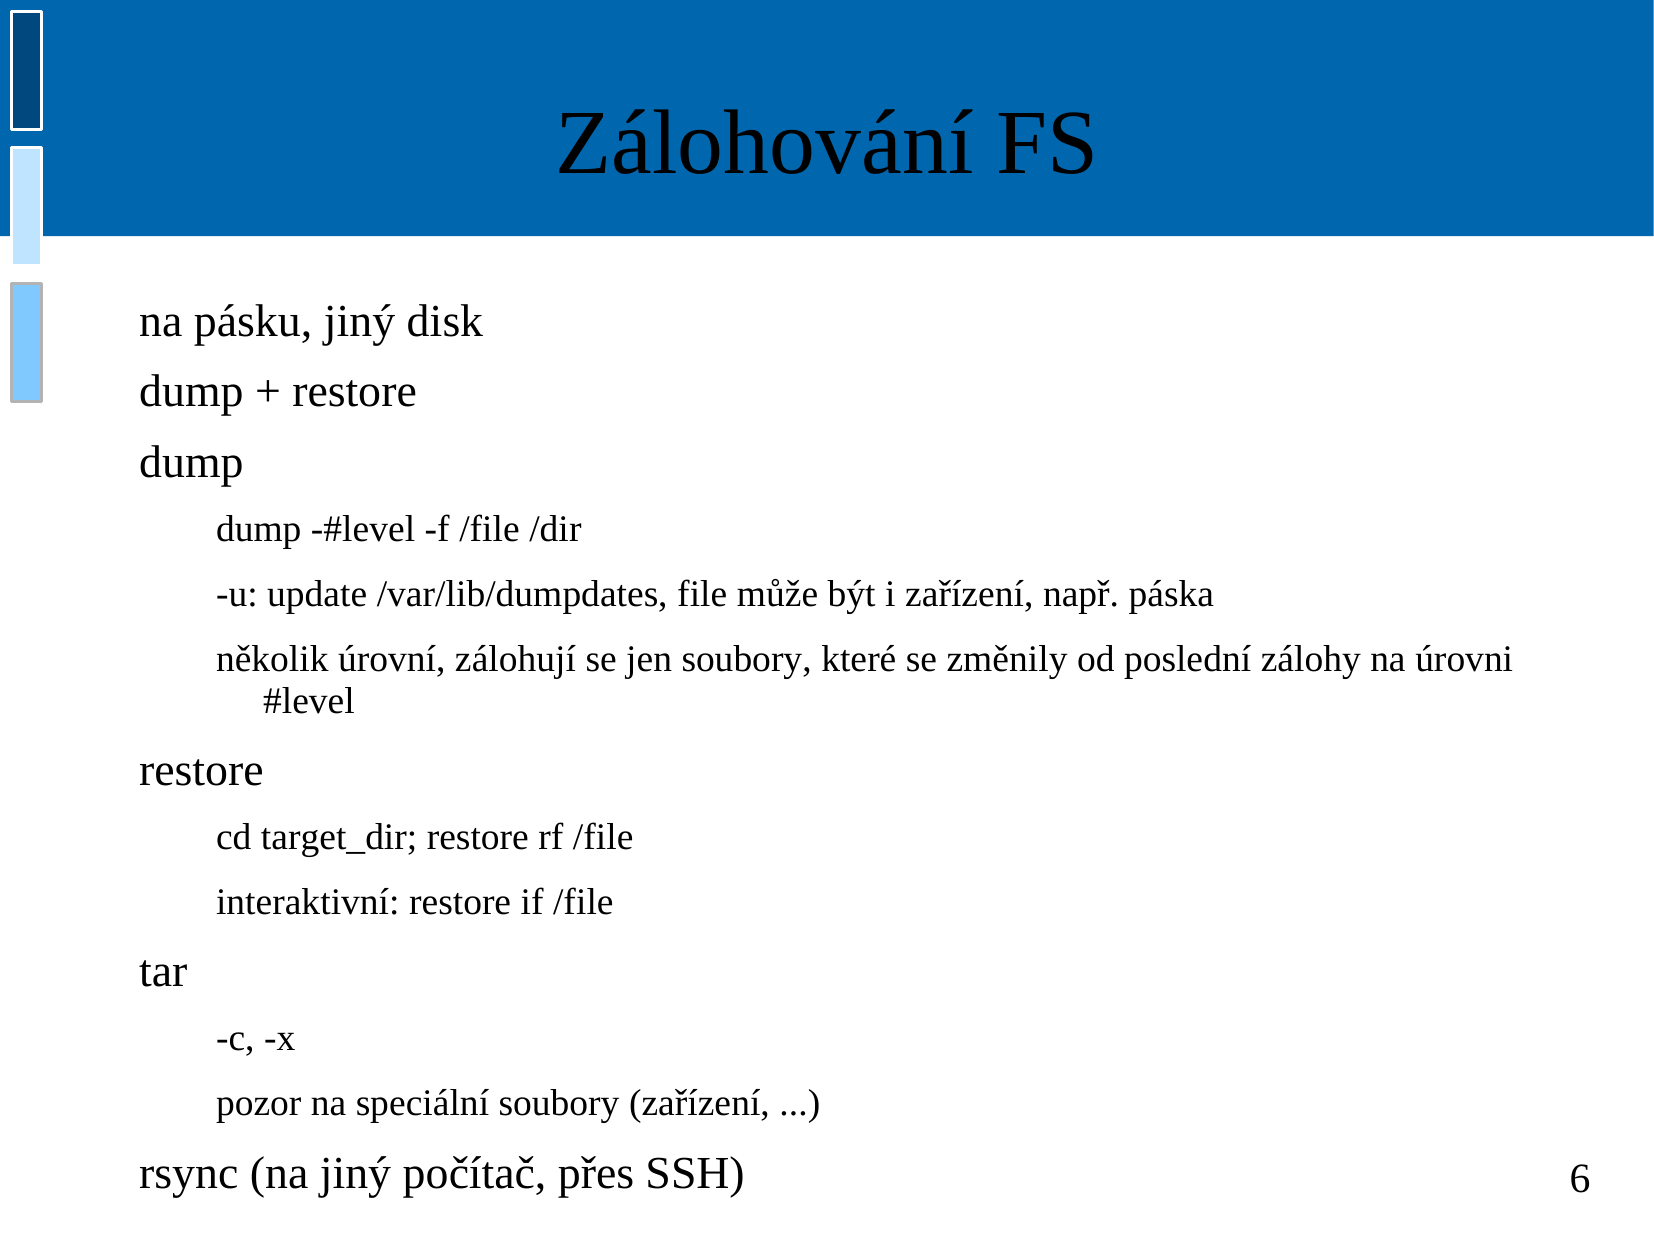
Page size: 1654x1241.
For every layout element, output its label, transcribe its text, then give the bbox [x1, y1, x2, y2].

list na pásku, jiný disk dump + restore dump dump -#level -f /file /dir -u: update /var/lib/dumpdates, file může být i zařízení, např. páska několik úrovní, zálohují se jen soubory, které se změnily od poslední zálohy na úrovni #level restore cd target_dir; restore rf /file interaktivní: restore if /file tar -c, -x pozor na speciální soubory (zařízení, ...) rsync (na jiný počítač, přes SSH) [121, 295, 1534, 1199]
title Zálohování FS [121, 49, 1534, 237]
